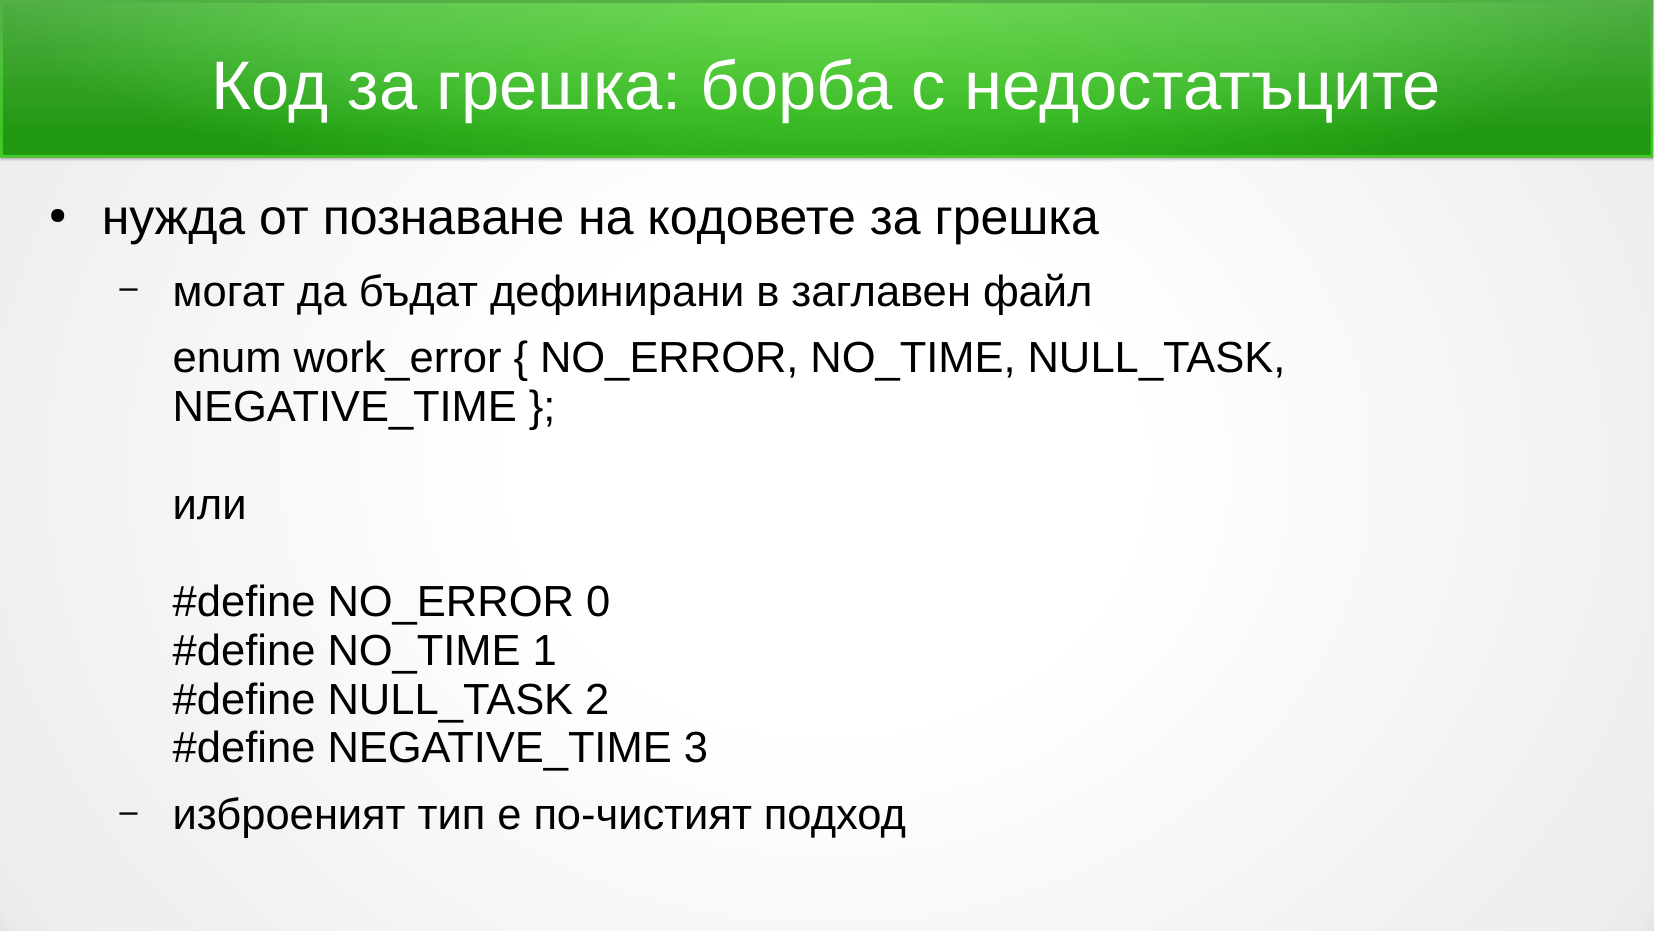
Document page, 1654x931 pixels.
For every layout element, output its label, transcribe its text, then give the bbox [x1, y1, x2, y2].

title Код за грешка: борба с недостатъците [82, 37, 1571, 135]
list нужда от познаване на кодовете за грешка могат да бъдат дефинирани в заглавен файл enum work_error { NO_ERROR, NO_TIME, NULL_TASK, NEGATIVE_TIME }; или #define NO_ERROR 0 #define NO_TIME 1 #define NULL_TASK 2 #define NEGATIVE_TIME 3 изброеният тип е по-чистият подход [31, 188, 1619, 910]
